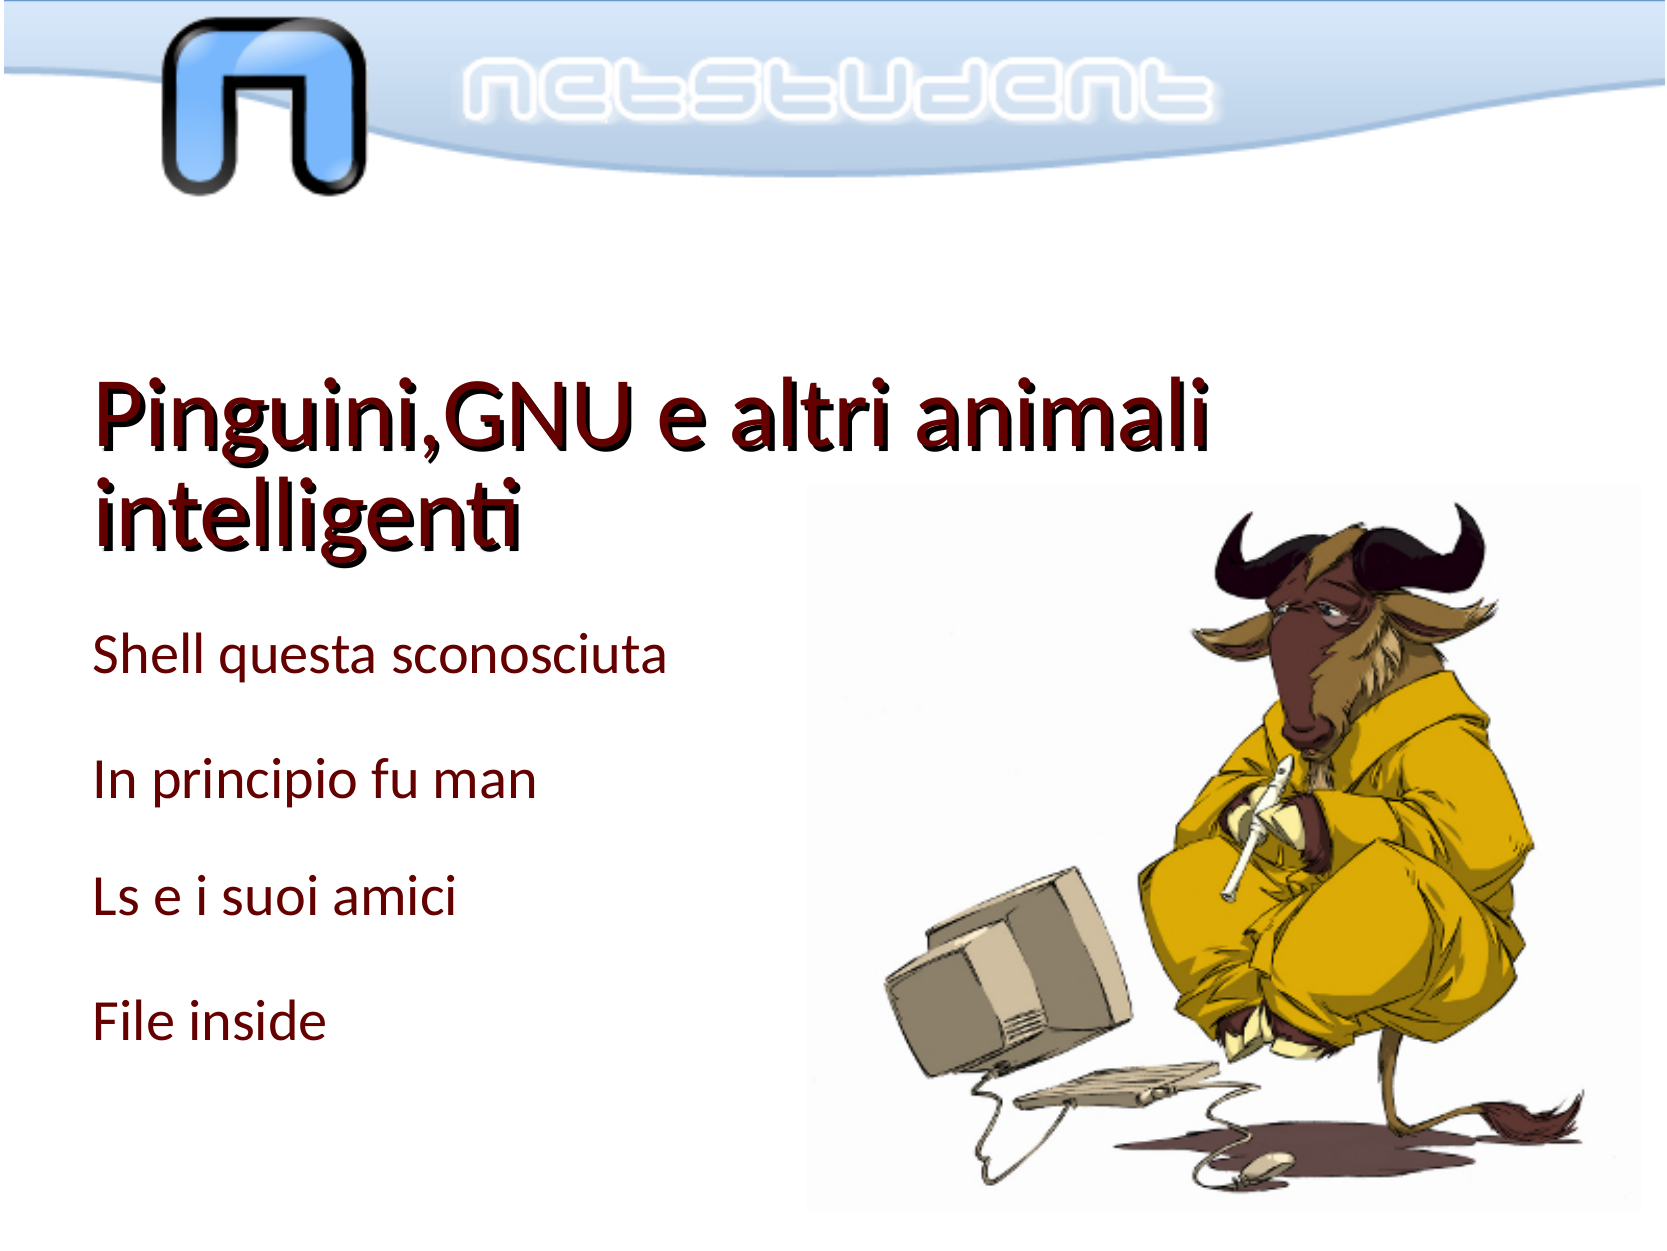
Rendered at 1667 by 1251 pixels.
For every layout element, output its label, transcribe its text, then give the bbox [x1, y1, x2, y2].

title Pinguini,GNU e altri animali intelligenti Shell questa sconosciuta In principio fu man Ls e i suoi amici File inside [86, 242, 1272, 1185]
picture [0, 0, 1667, 1251]
